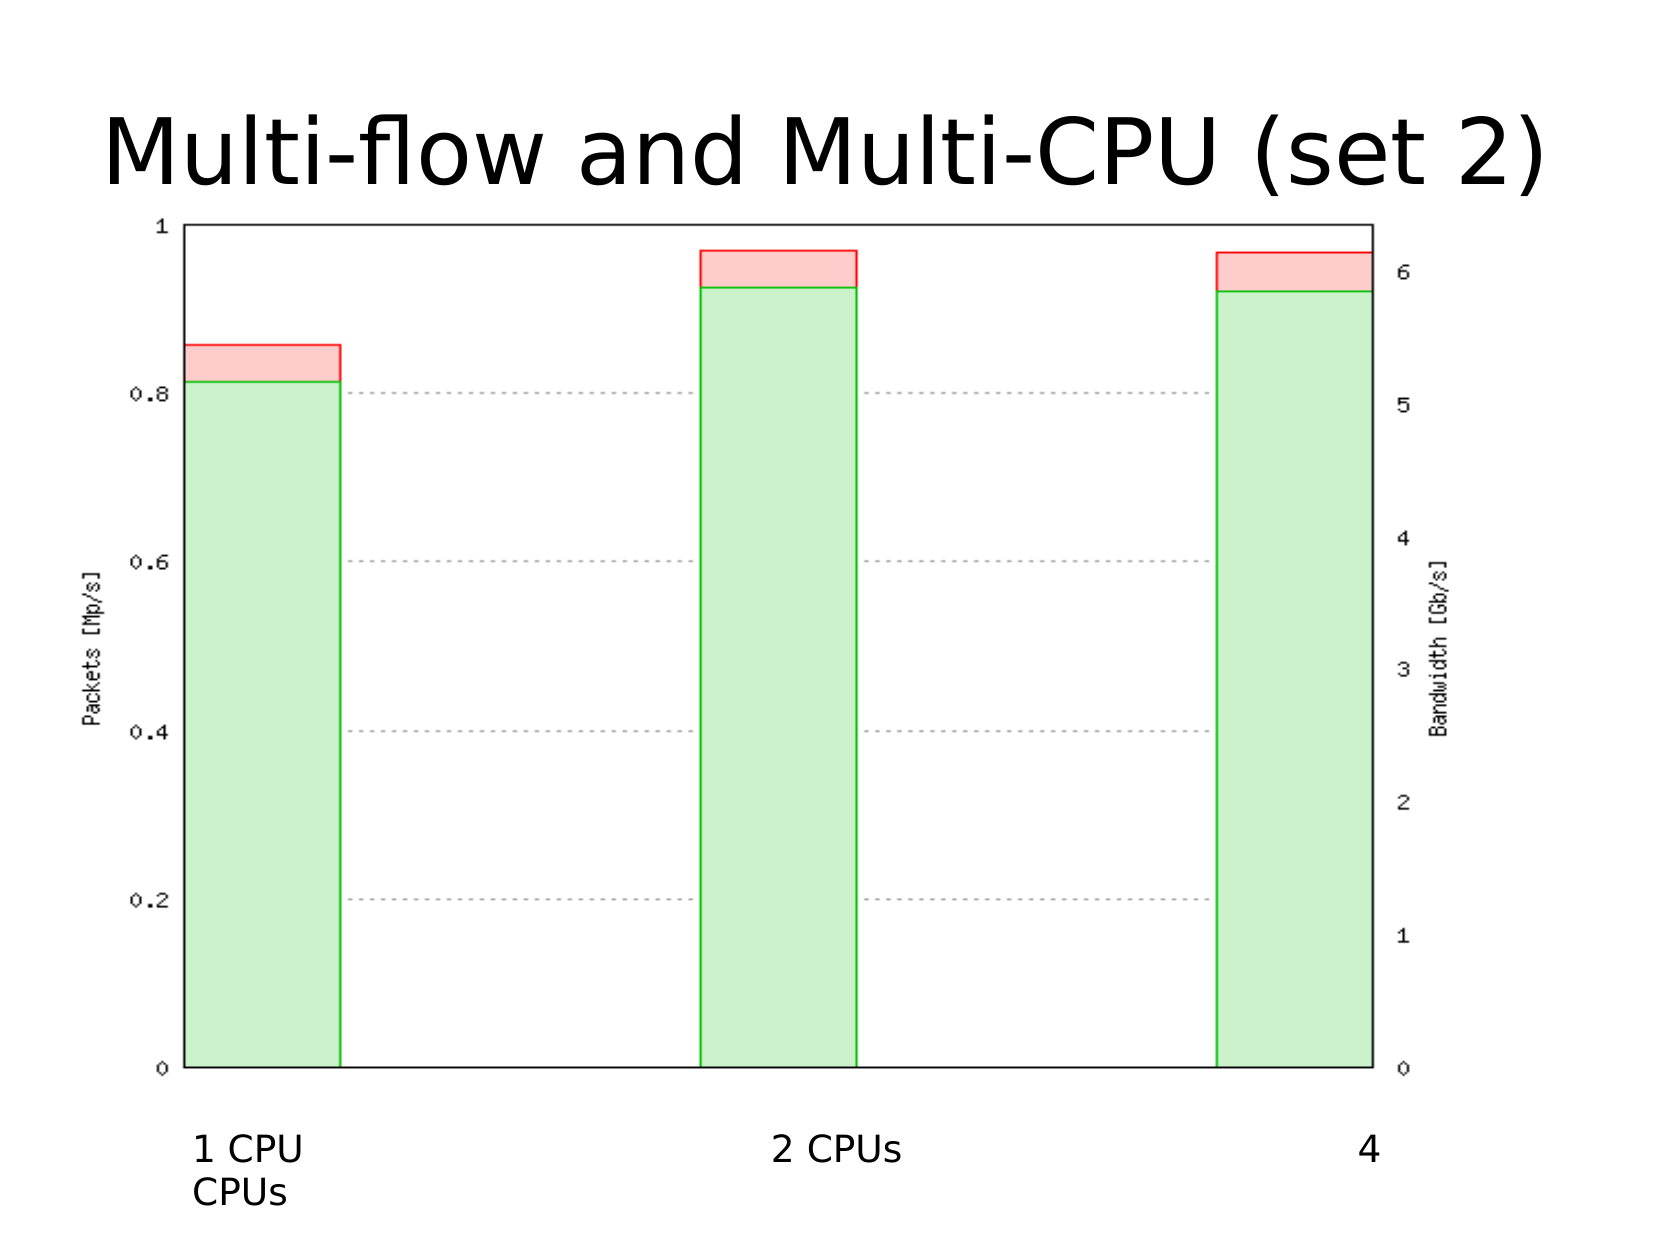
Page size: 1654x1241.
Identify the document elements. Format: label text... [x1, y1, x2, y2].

text_box 1 CPU 2 CPUs 4 CPUs [177, 1119, 1466, 1222]
picture [63, 204, 1469, 1091]
title Multi-flow and Multi-CPU (set 2) [82, 56, 1571, 250]
